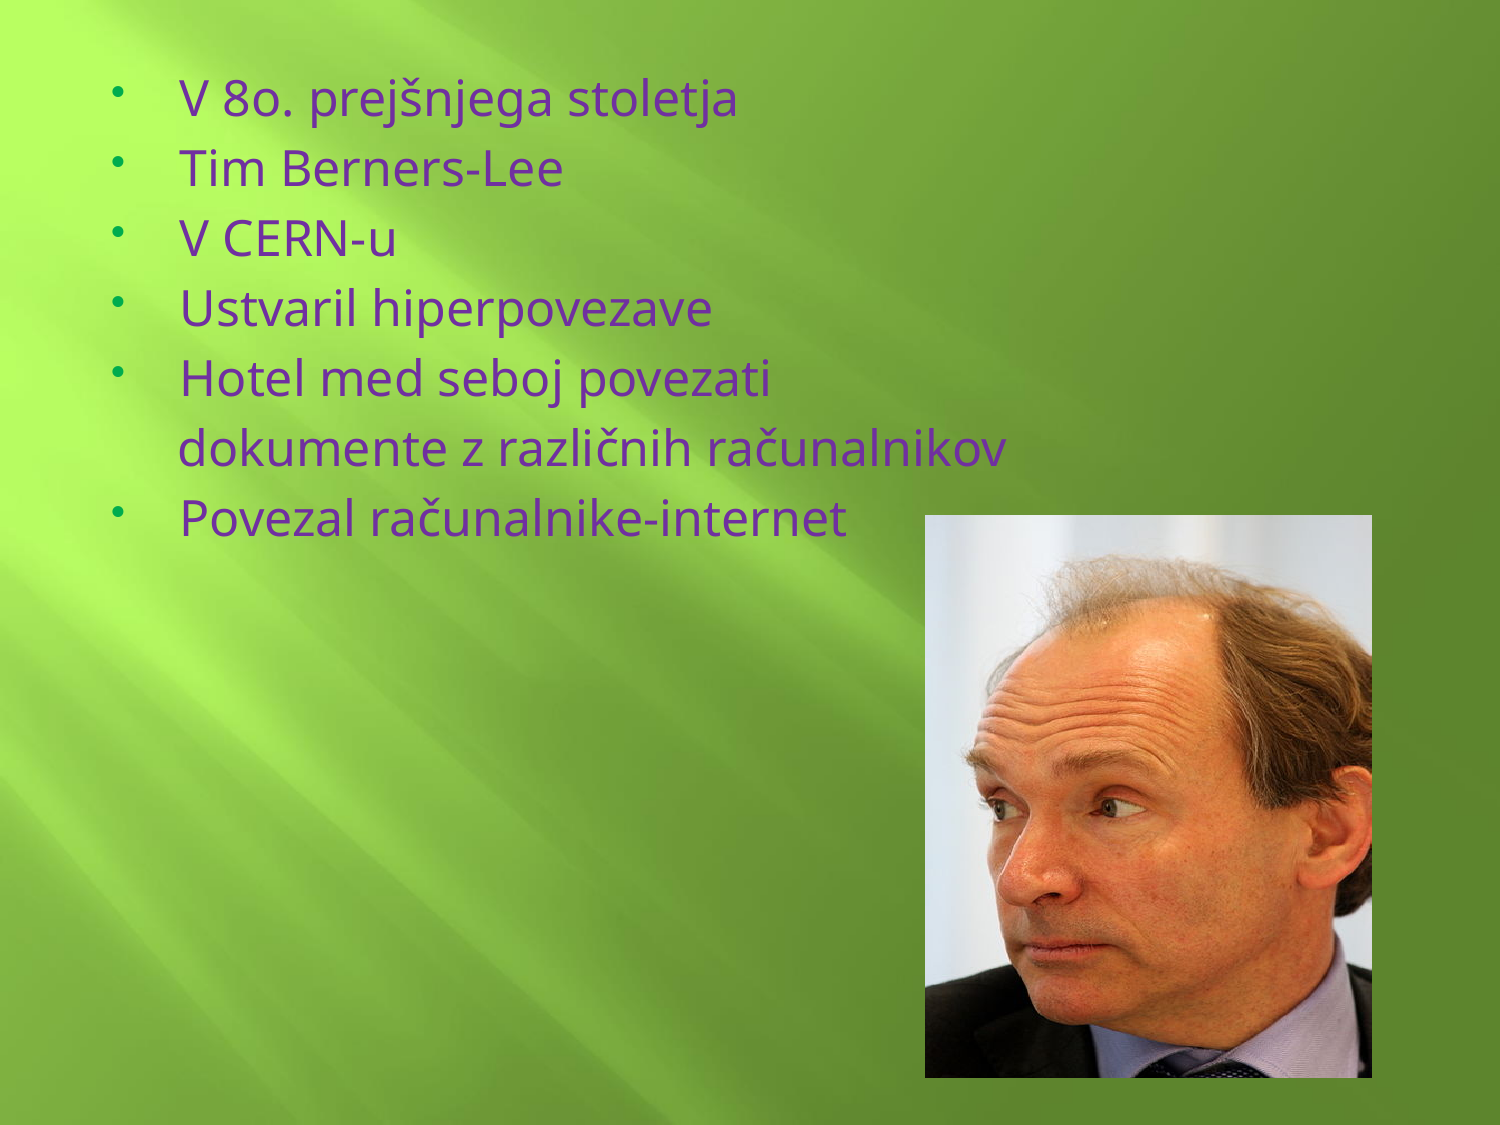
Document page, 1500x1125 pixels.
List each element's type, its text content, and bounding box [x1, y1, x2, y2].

picture [0, 0, 1500, 1125]
list V 8o. prejšnjega stoletja Tim Berners-Lee V CERN-u Ustvaril hiperpovezave Hotel med seboj povezati dokumente z različnih računalnikov Povezal računalnike-internet [75, 58, 1425, 1035]
